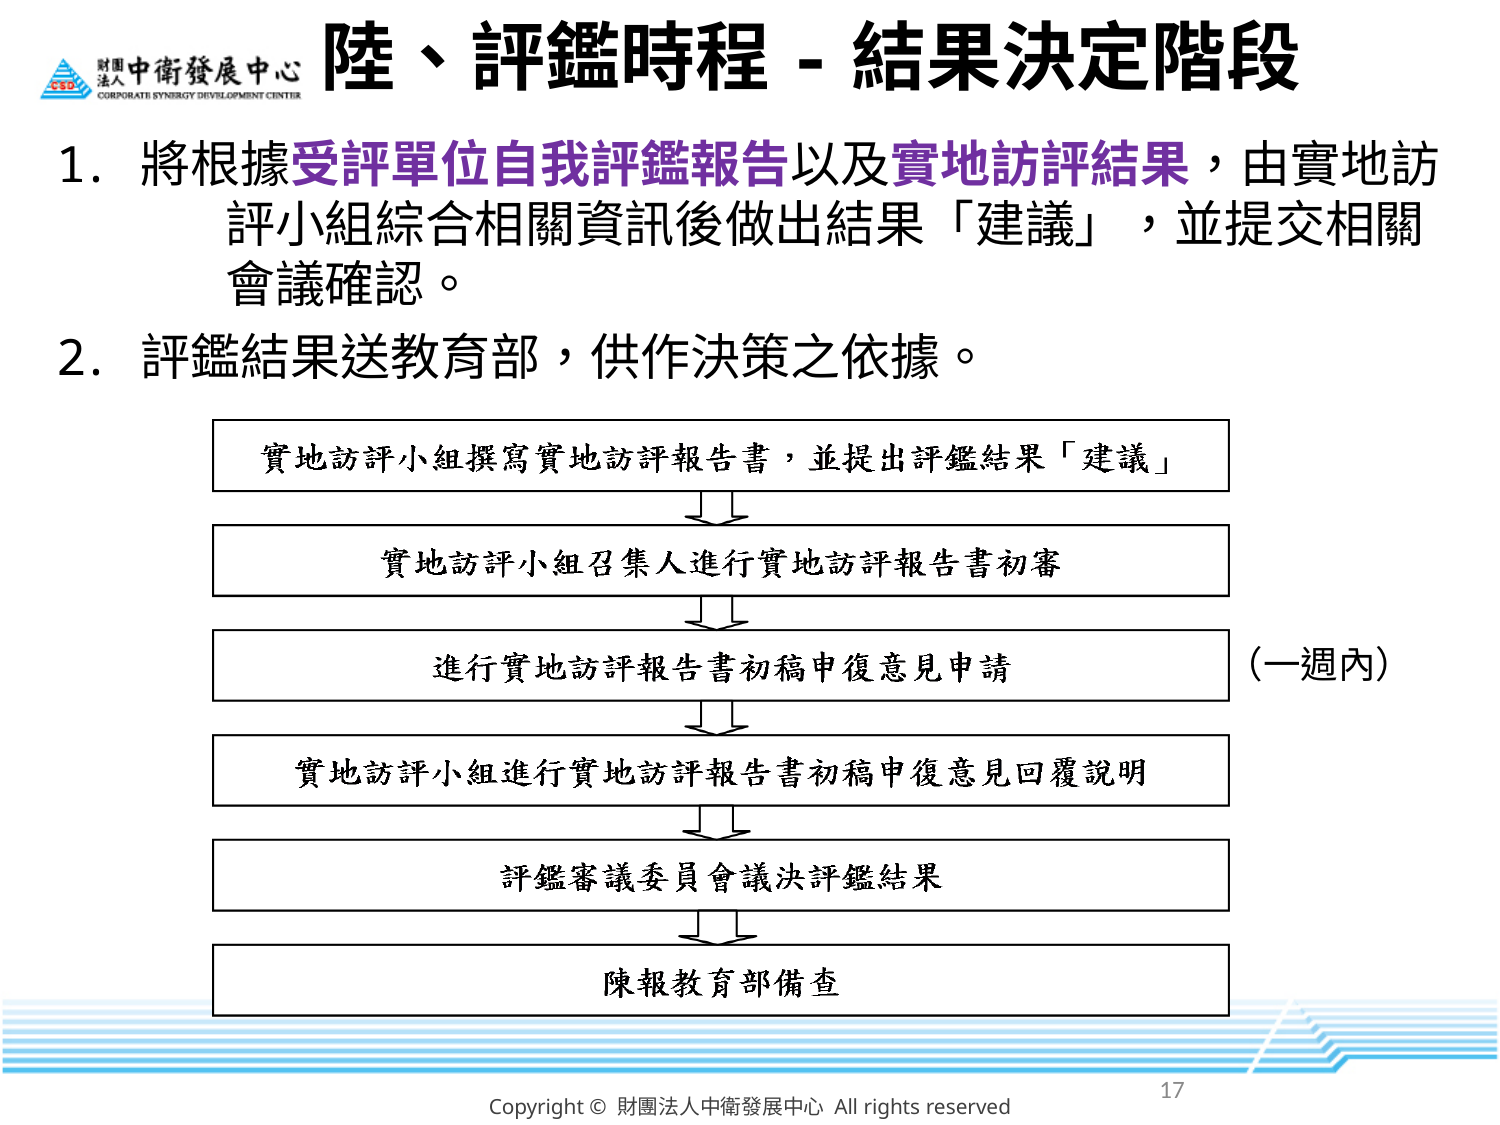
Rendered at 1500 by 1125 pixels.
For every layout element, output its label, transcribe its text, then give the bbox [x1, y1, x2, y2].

picture [115, 373, 1365, 1042]
text_box 17 [1144, 1058, 1495, 1119]
list 將根據受評單位自我評鑑報告以及實地訪評結果，由實地訪評小組綜合相關資訊後做出結果「建議」，並提交相關會議確認。 評鑑結果送教育部，供作決策之依據。 [41, 125, 1471, 610]
text_box （一週內） [1210, 633, 1431, 694]
title 陸、評鑑時程-結果決定階段 [135, 0, 1486, 115]
